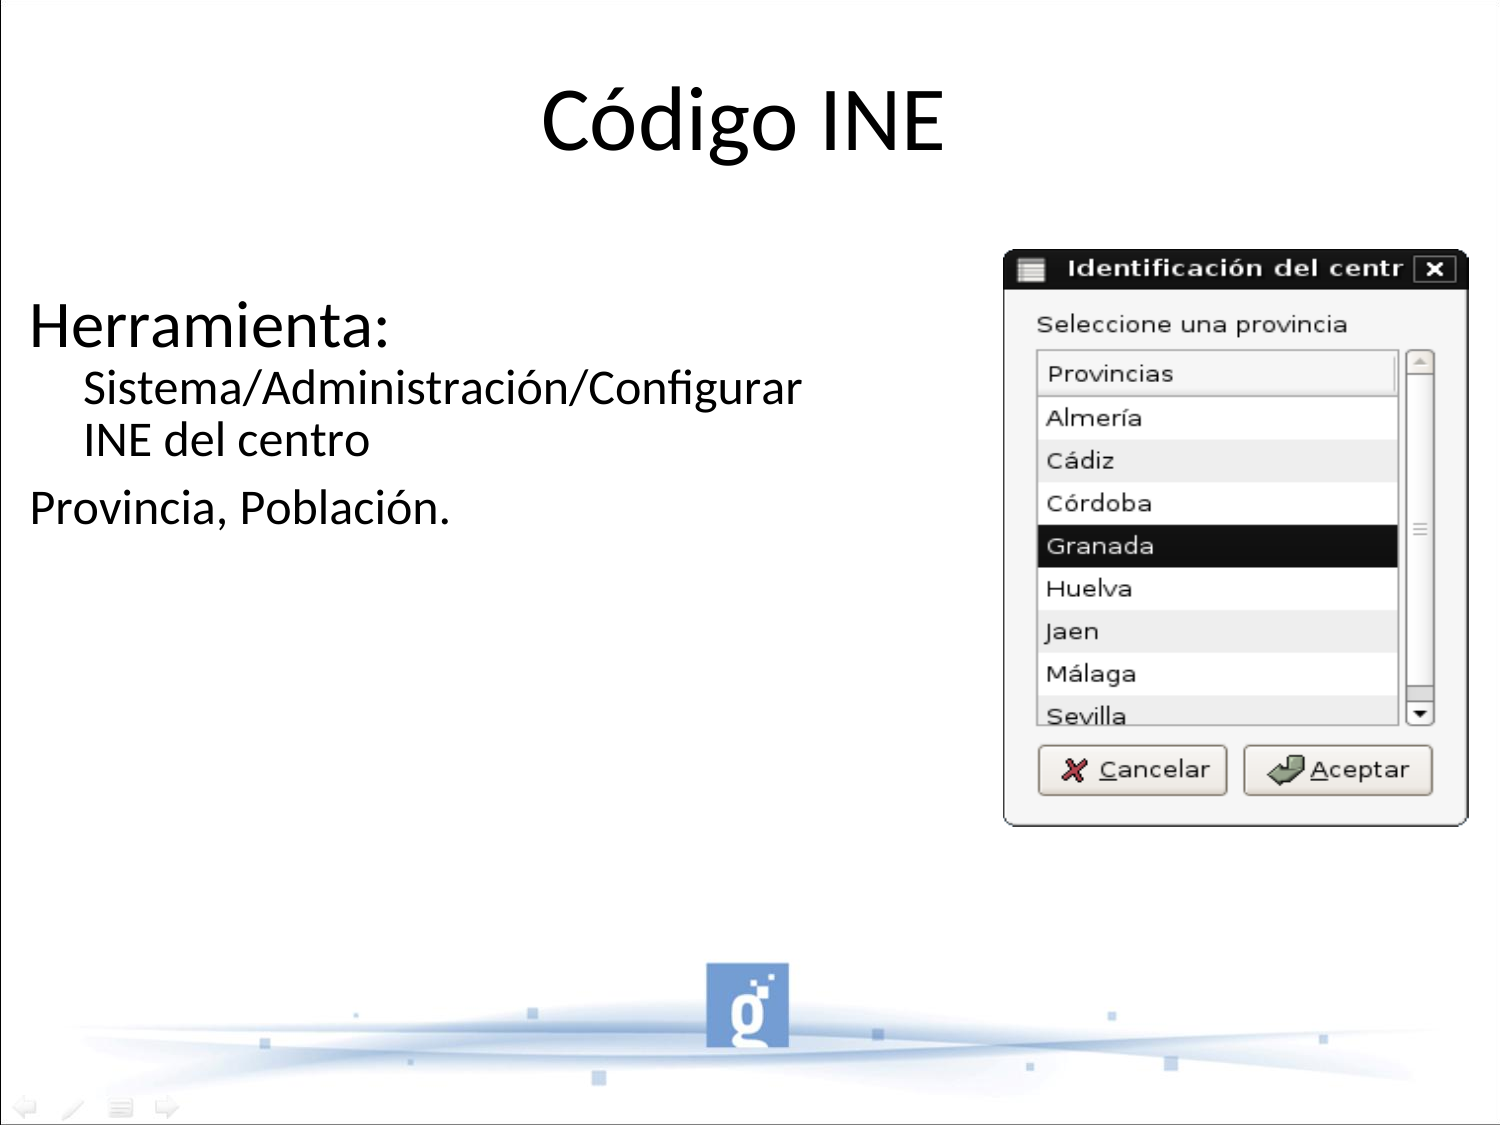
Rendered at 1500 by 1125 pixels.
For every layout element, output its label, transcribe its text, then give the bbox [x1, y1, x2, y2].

title Código INE [0, 29, 1489, 222]
picture [0, 0, 1500, 1125]
list Herramienta: Sistema/Administración/Configurar INE del centro Provincia, Población. [29, 295, 1004, 1125]
